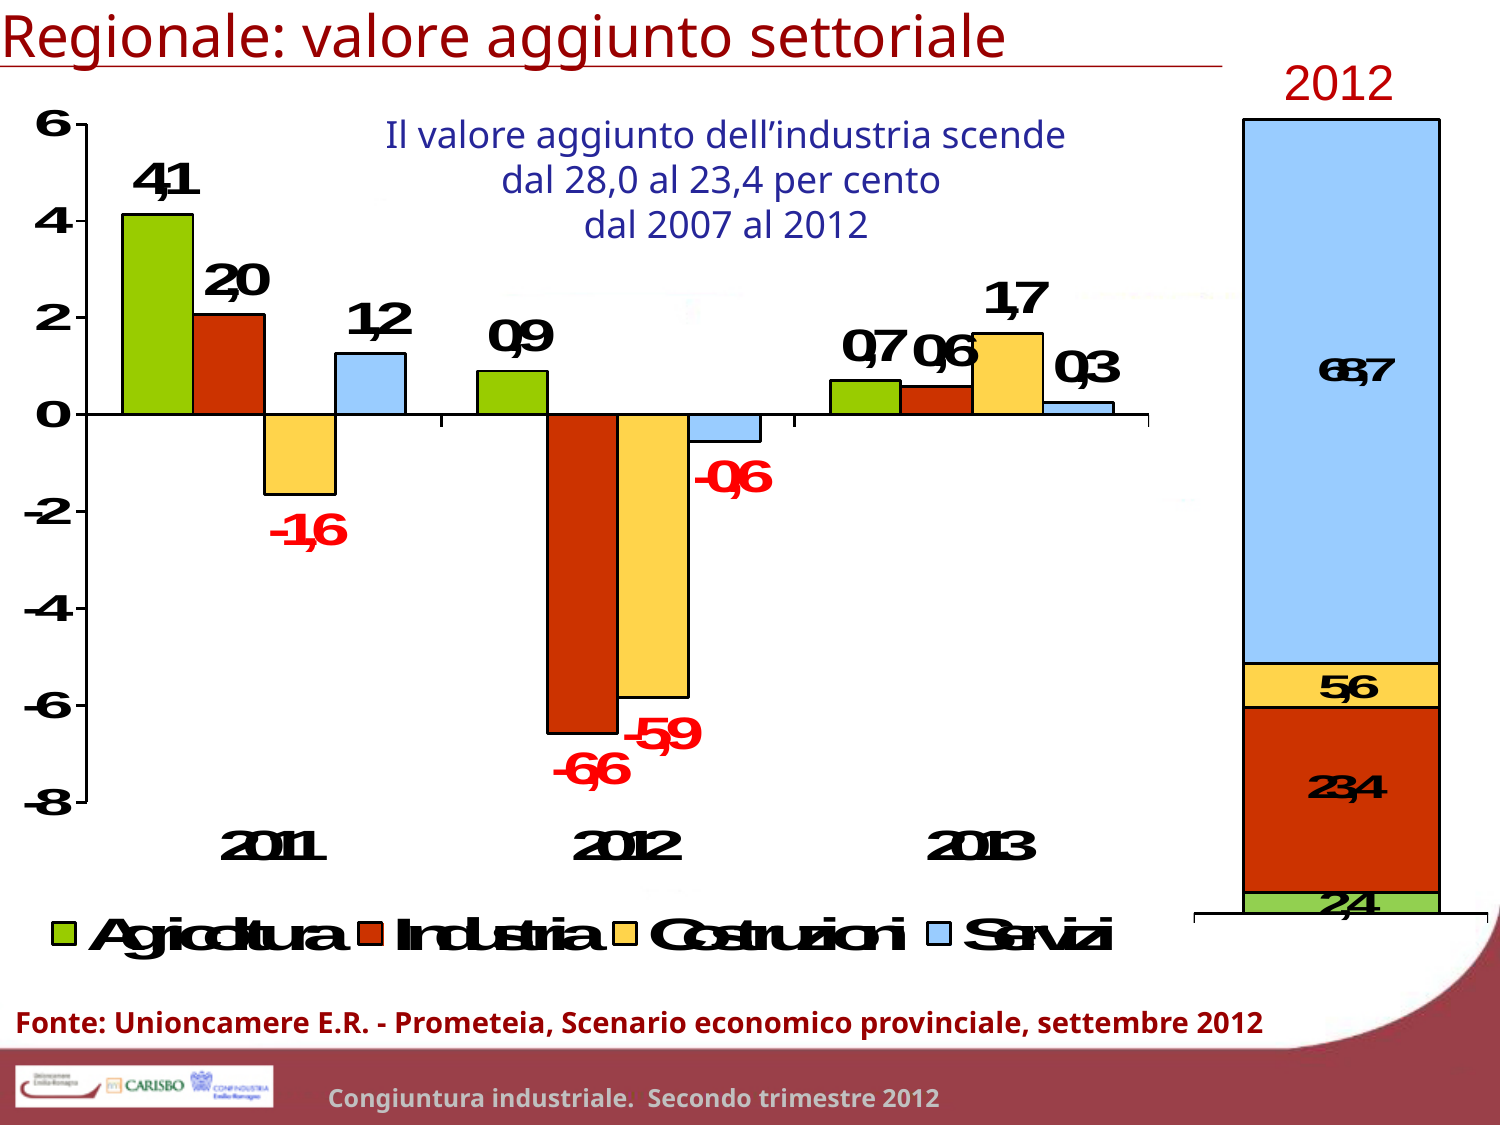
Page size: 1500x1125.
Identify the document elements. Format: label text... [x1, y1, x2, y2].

picture [0, 82, 1150, 966]
text_box Il valore aggiunto dell’industria scende dal 28,0 al 23,4 per cento dal 2007 al 2012 [348, 103, 1105, 256]
text_box Fonte: Unioncamere E.R. - Prometeia, Scenario economico provinciale, settembre 2012 [0, 996, 1371, 1048]
title Regionale: valore aggiunto settoriale [0, 0, 1447, 79]
picture [1192, 82, 1489, 966]
text_box Congiuntura industriale. Secondo trimestre 2012 [312, 1054, 1376, 1121]
text_box 2012 [1268, 42, 1412, 82]
